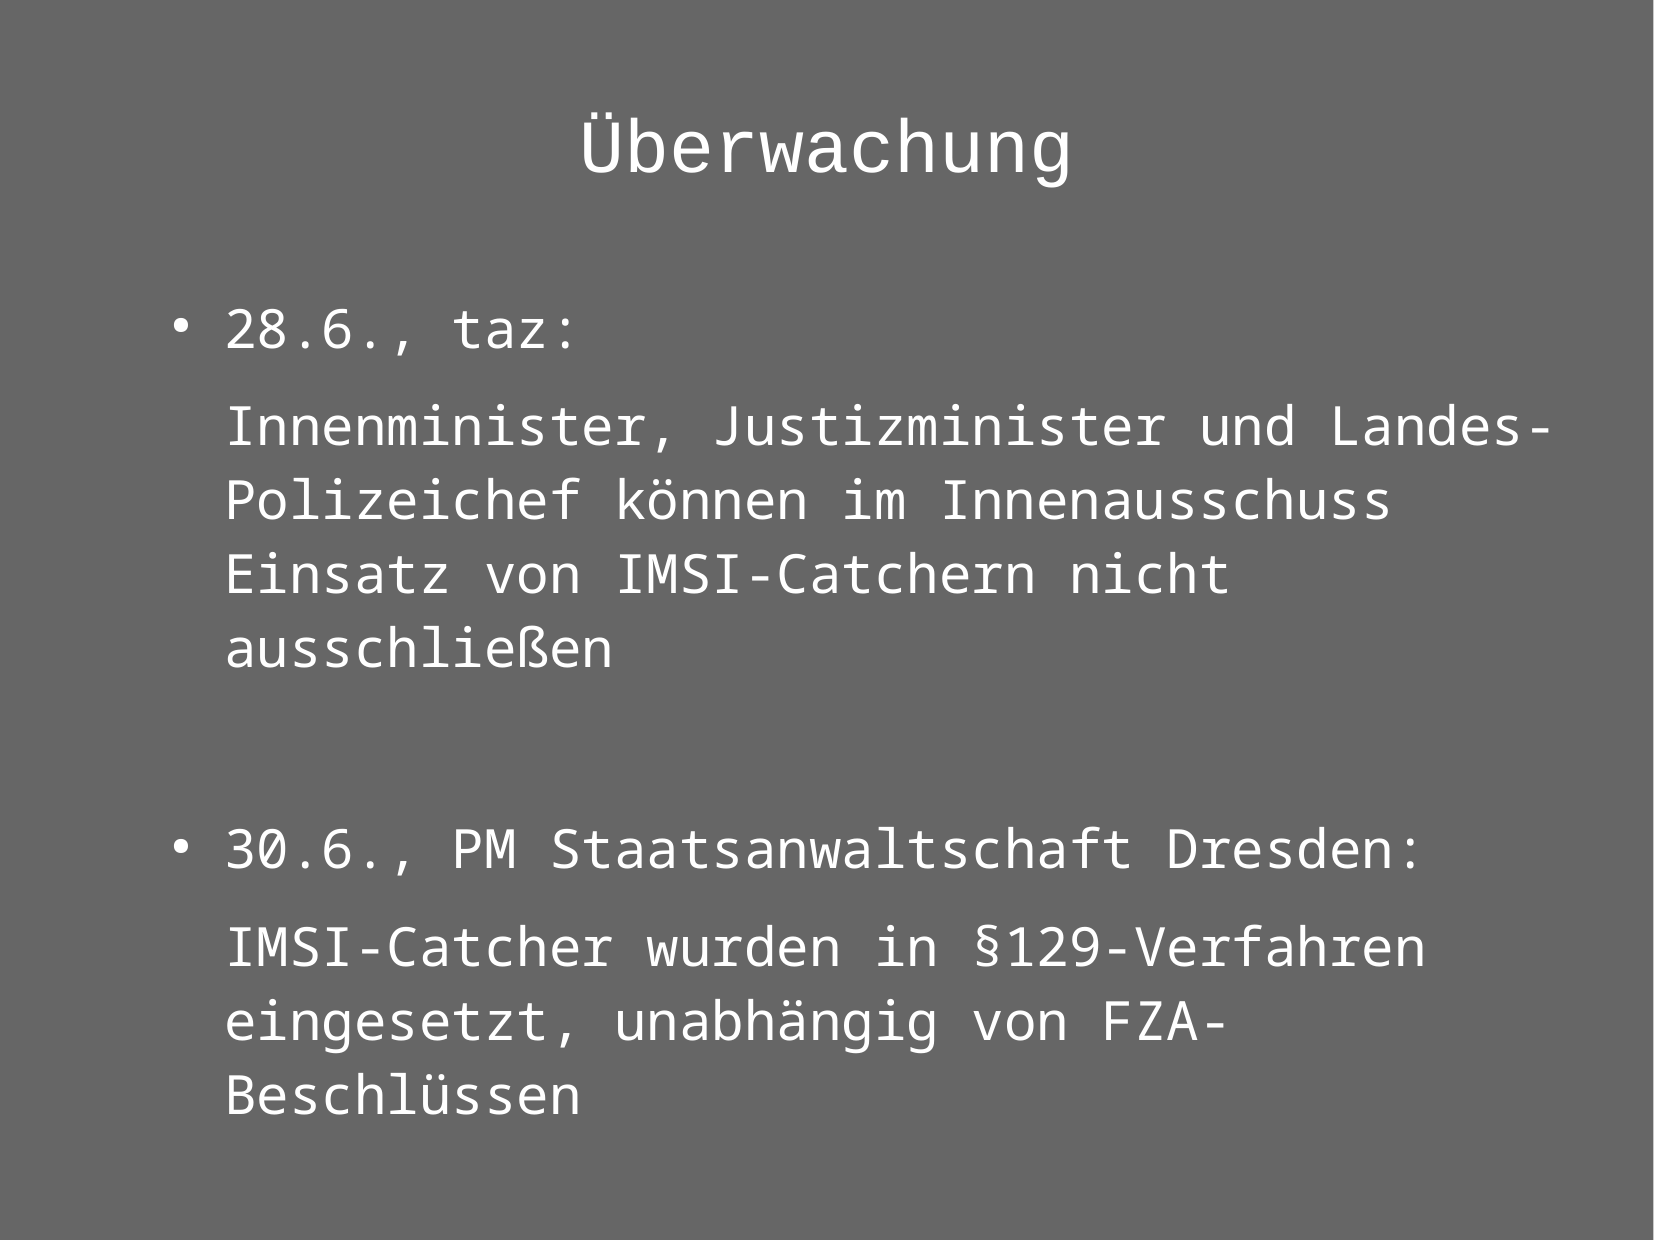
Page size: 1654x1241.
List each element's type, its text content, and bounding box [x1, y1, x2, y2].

title Überwachung [82, 49, 1571, 257]
list 28.6., taz: Innenminister, Justizminister und Landes-Polizeichef können im Innenausschuss Einsatz von IMSI-Catchern nicht ausschließen 30.6., PM Staatsanwaltschaft Dresden: IMSI-Catcher wurden in §129-Verfahren eingesetzt, unabhängig von FZA-Beschlüssen [82, 290, 1571, 1094]
